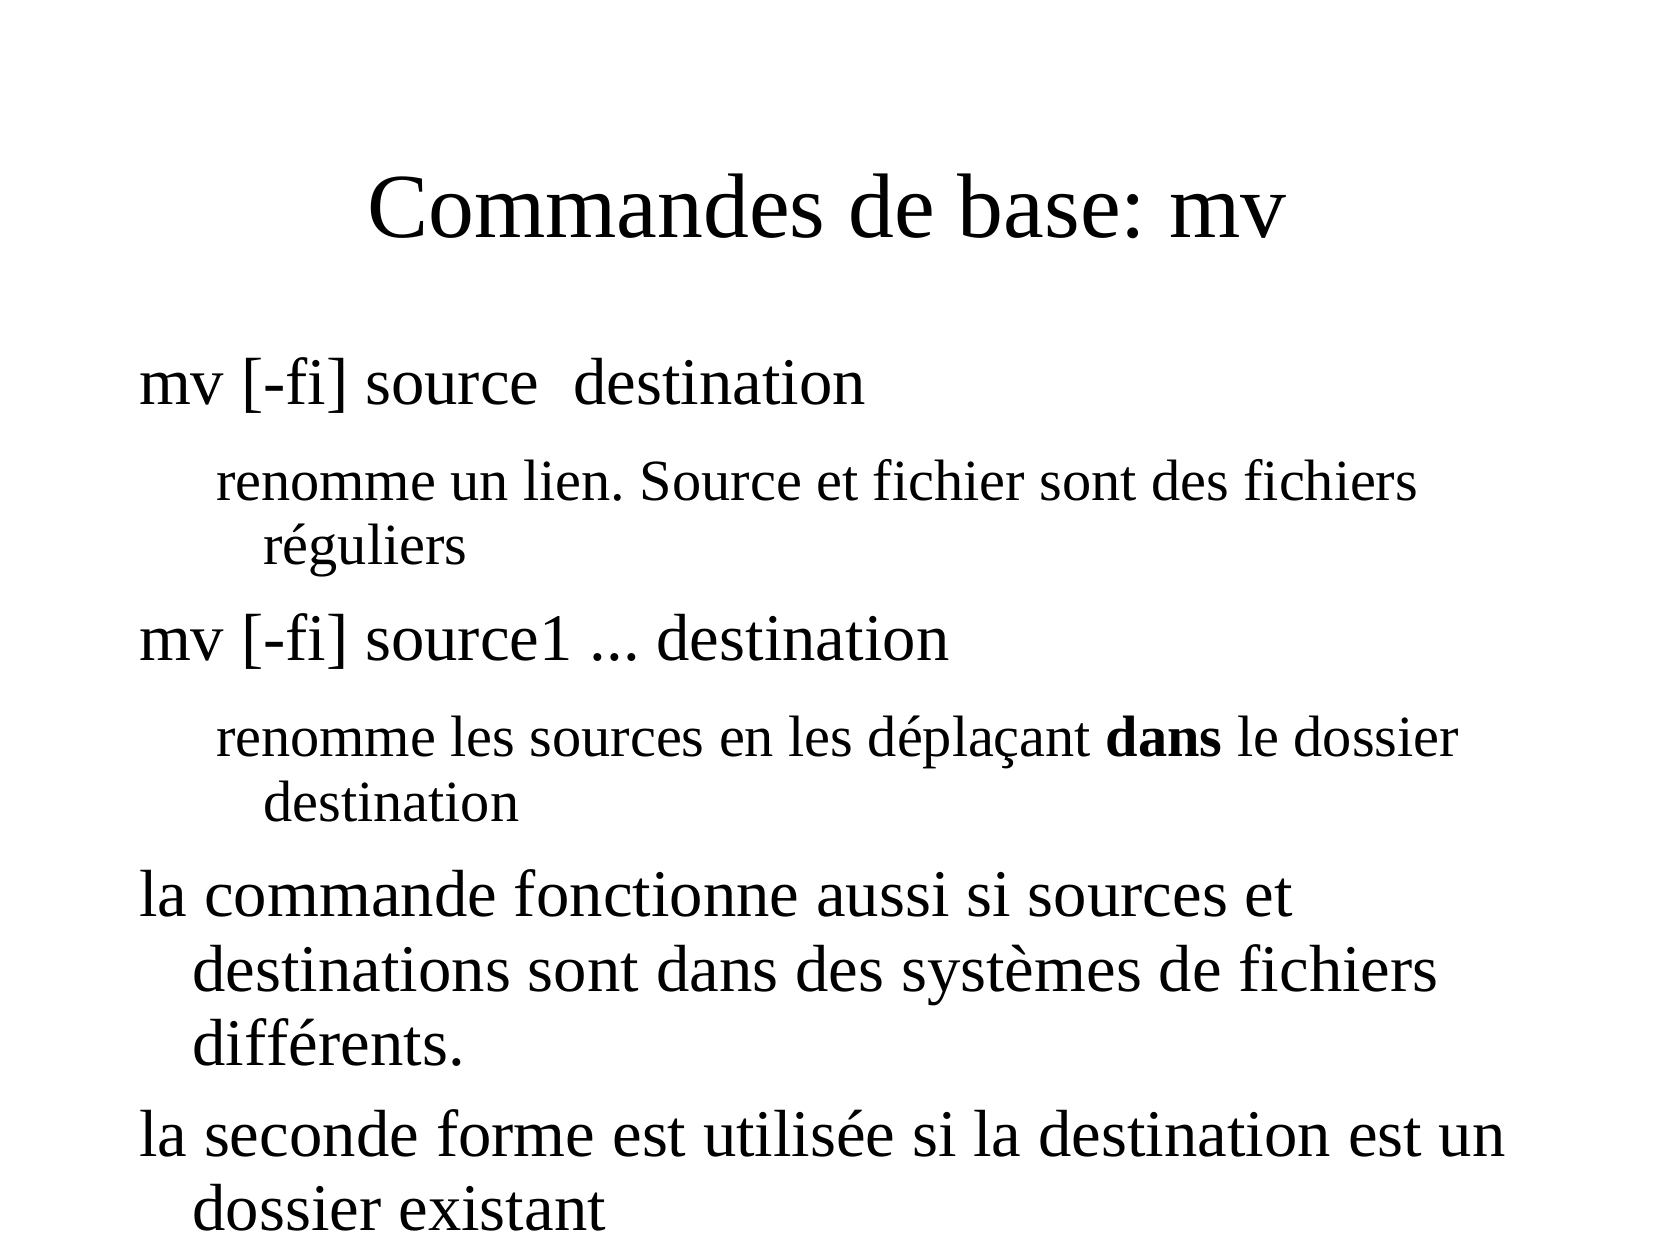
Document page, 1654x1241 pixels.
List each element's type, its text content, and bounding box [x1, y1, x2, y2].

list mv [-fi] source destination renomme un lien. Source et fichier sont des fichiers réguliers mv [-fi] source1 ... destination renomme les sources en les déplaçant dans le dossier destination la commande fonctionne aussi si sources et destinations sont dans des systèmes de fichiers différents. la seconde forme est utilisée si la destination est un dossier existant [121, 344, 1534, 1241]
title Commandes de base: mv [121, 102, 1534, 311]
